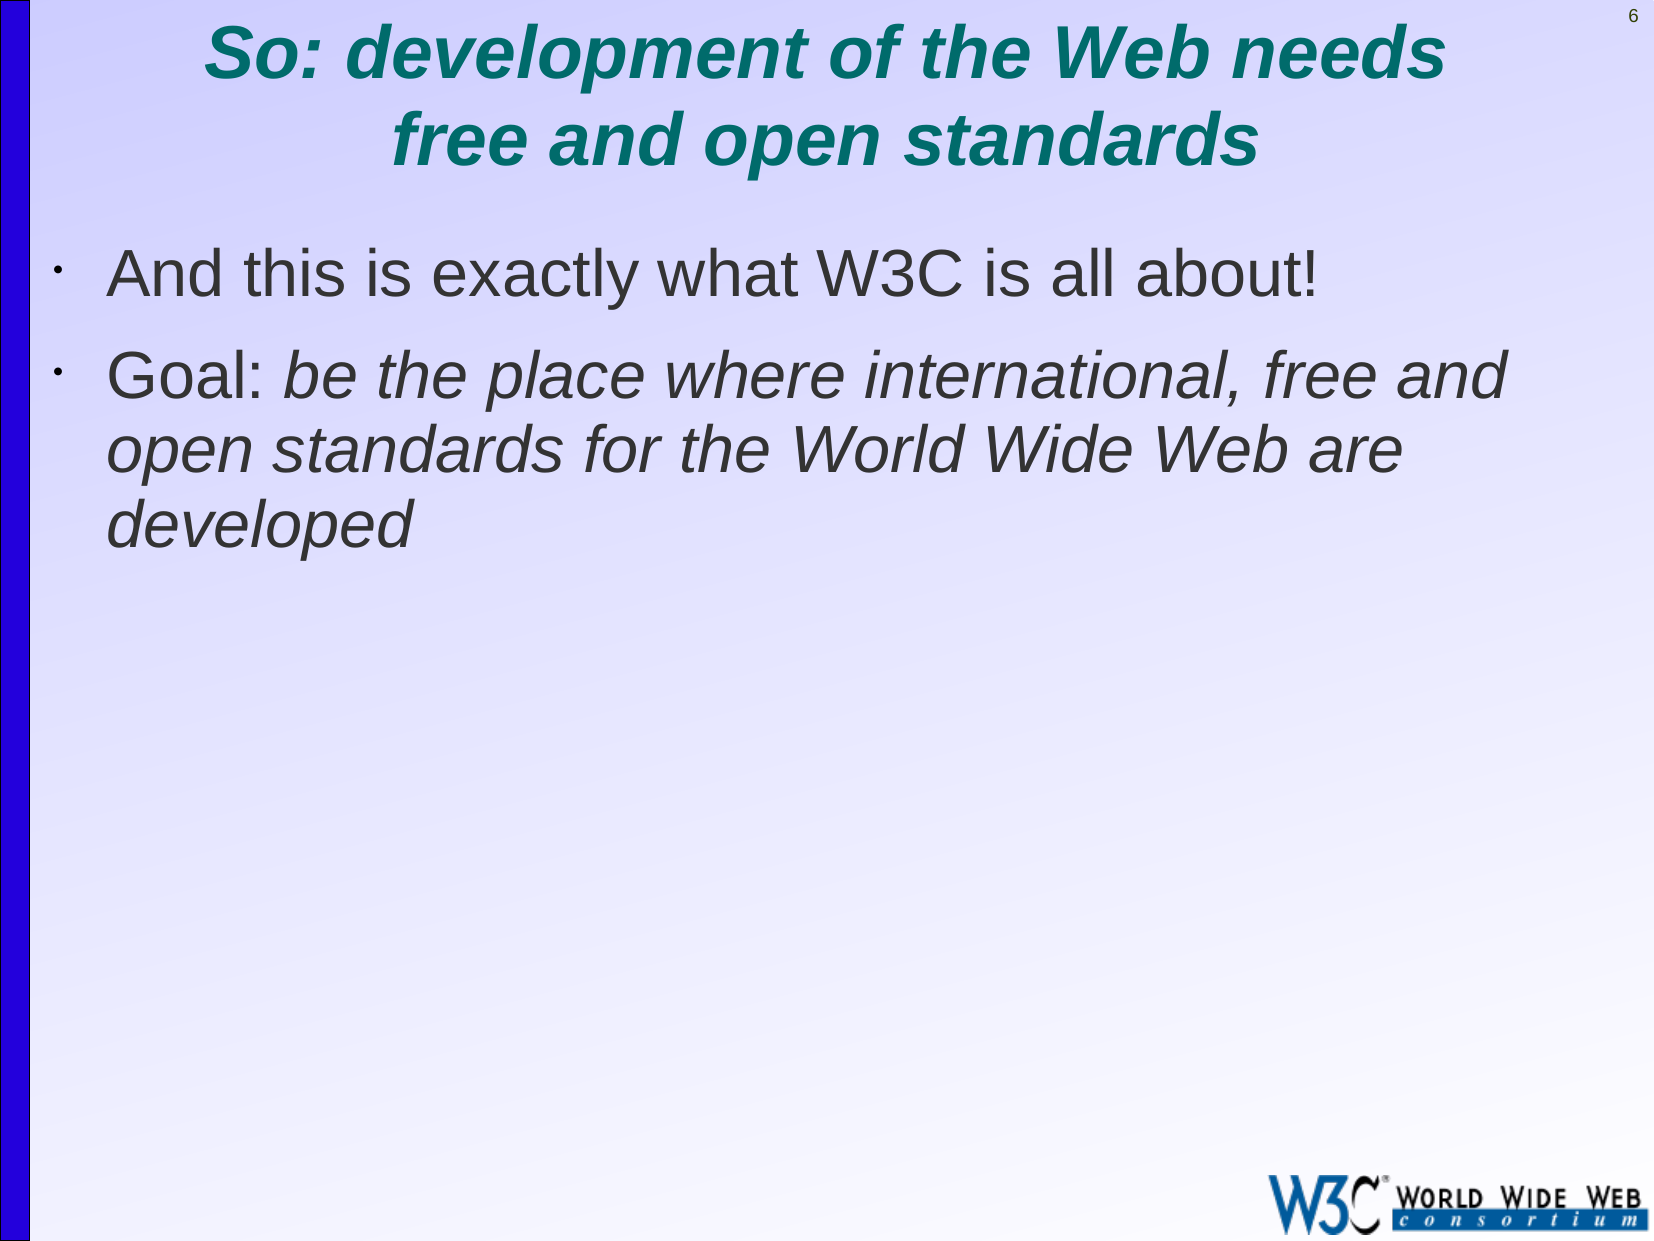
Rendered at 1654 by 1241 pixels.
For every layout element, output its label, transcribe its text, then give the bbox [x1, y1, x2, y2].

picture [1263, 1175, 1654, 1235]
title So: development of the Web needs free and open standards [0, 8, 1654, 181]
list And this is exactly what W3C is all about! Goal: be the place where international, free and open standards for the World Wide Web are developed [35, 236, 1618, 1119]
